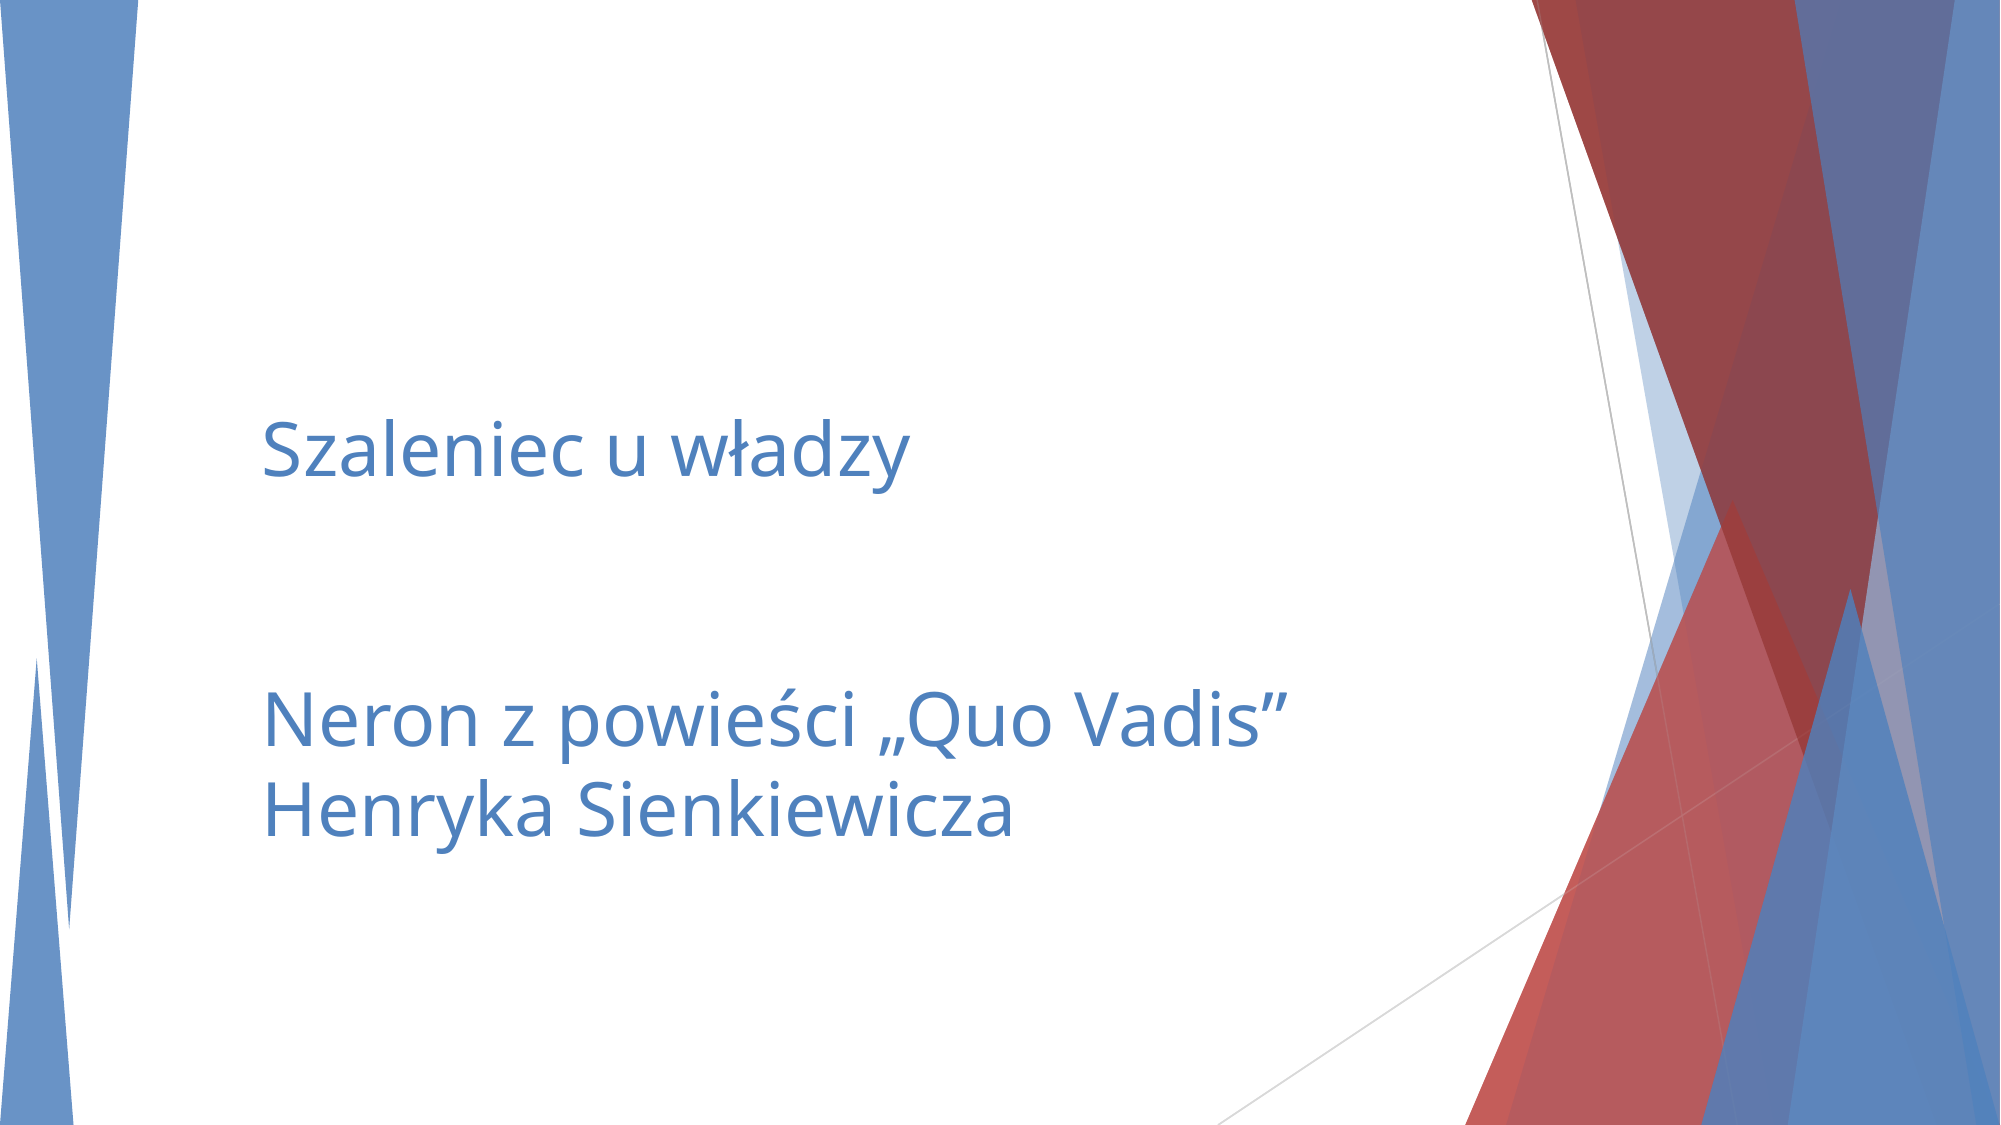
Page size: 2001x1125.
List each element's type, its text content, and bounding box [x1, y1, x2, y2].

subtitle Neron z powieści „Quo Vadis” Henryka Sienkiewicza [247, 664, 1522, 845]
title Szaleniec u władzy [247, 394, 1522, 664]
